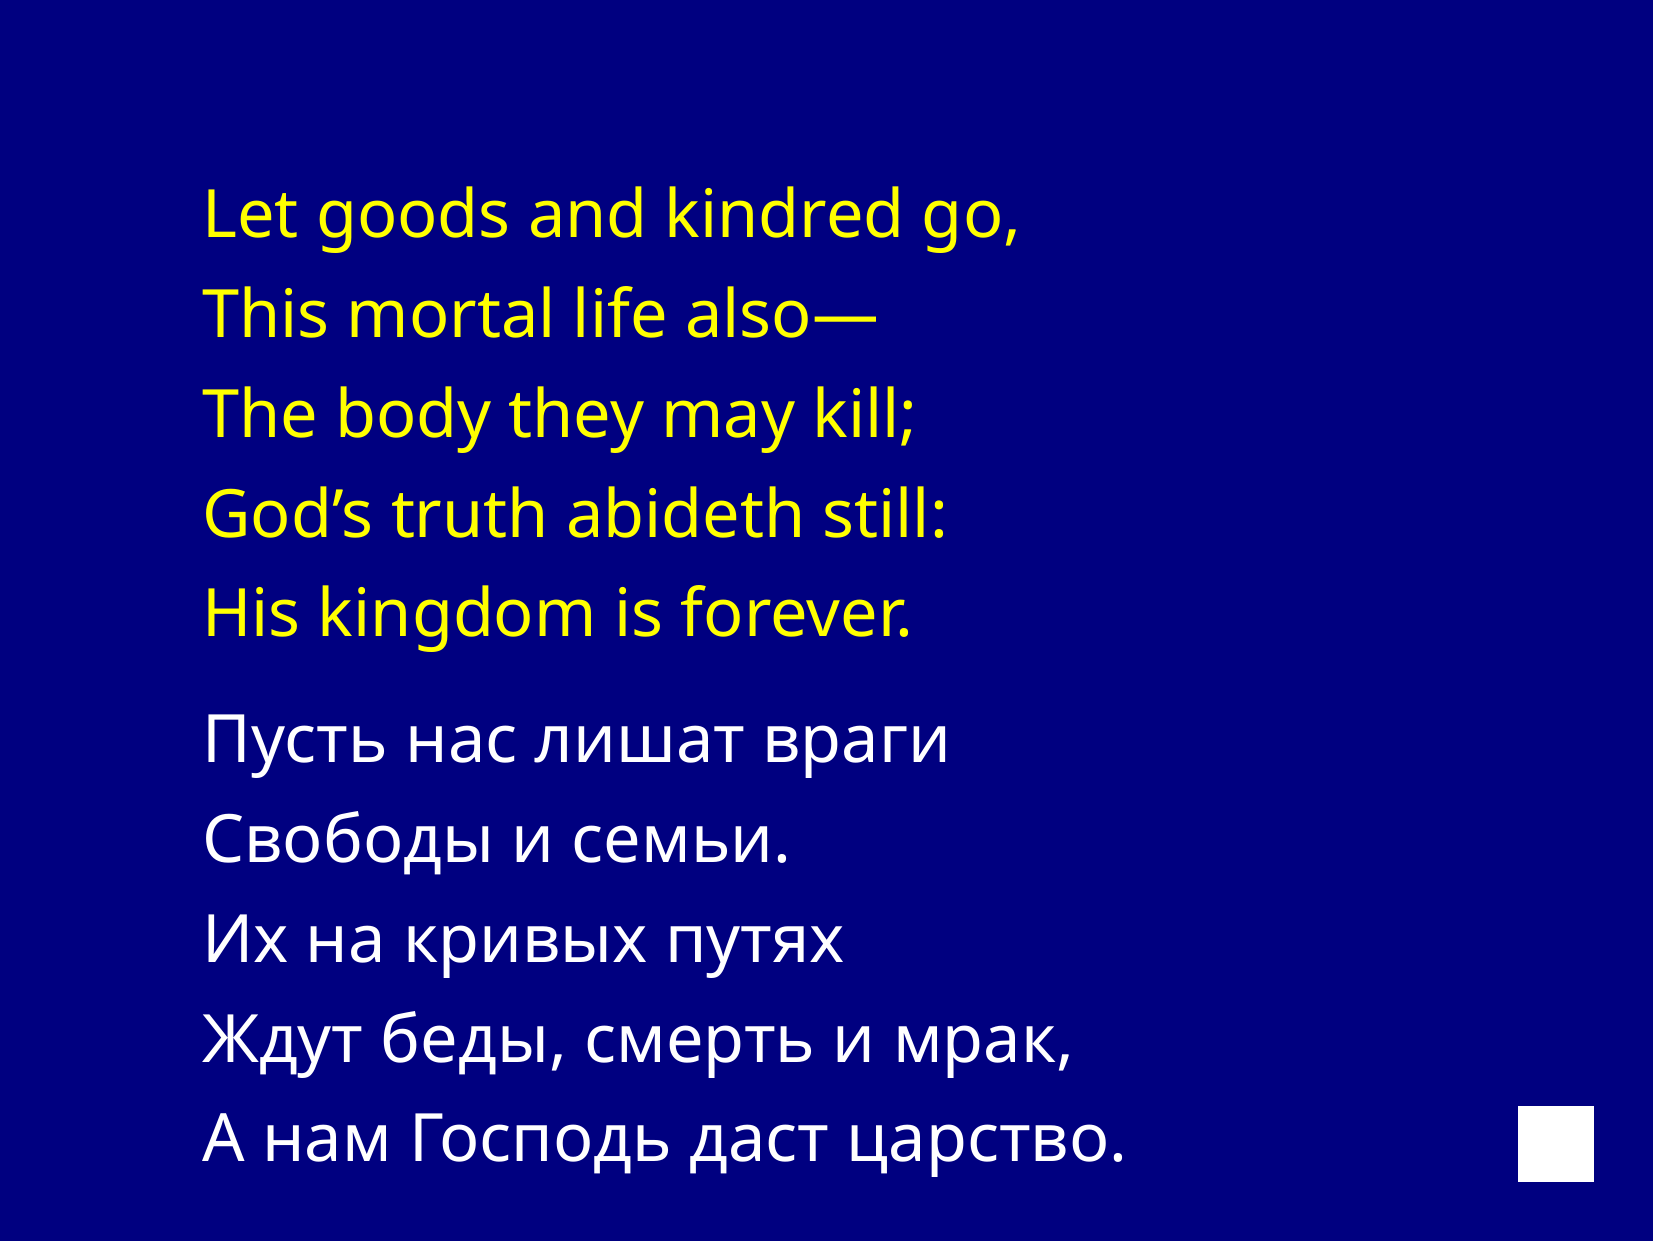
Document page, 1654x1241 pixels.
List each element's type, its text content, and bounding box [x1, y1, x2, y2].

text_box Пусть нас лишат враги Свободы и семьи. Их на кривых путях Ждут беды, смерть и мрак, А нам Господь даст царство. [75, 675, 1576, 1163]
text_box [1518, 1106, 1594, 1182]
text_box Let goods and kindred go, This mortal life also— The body they may kill; God’s truth abideth still: His kingdom is forever. [75, 150, 1576, 638]
